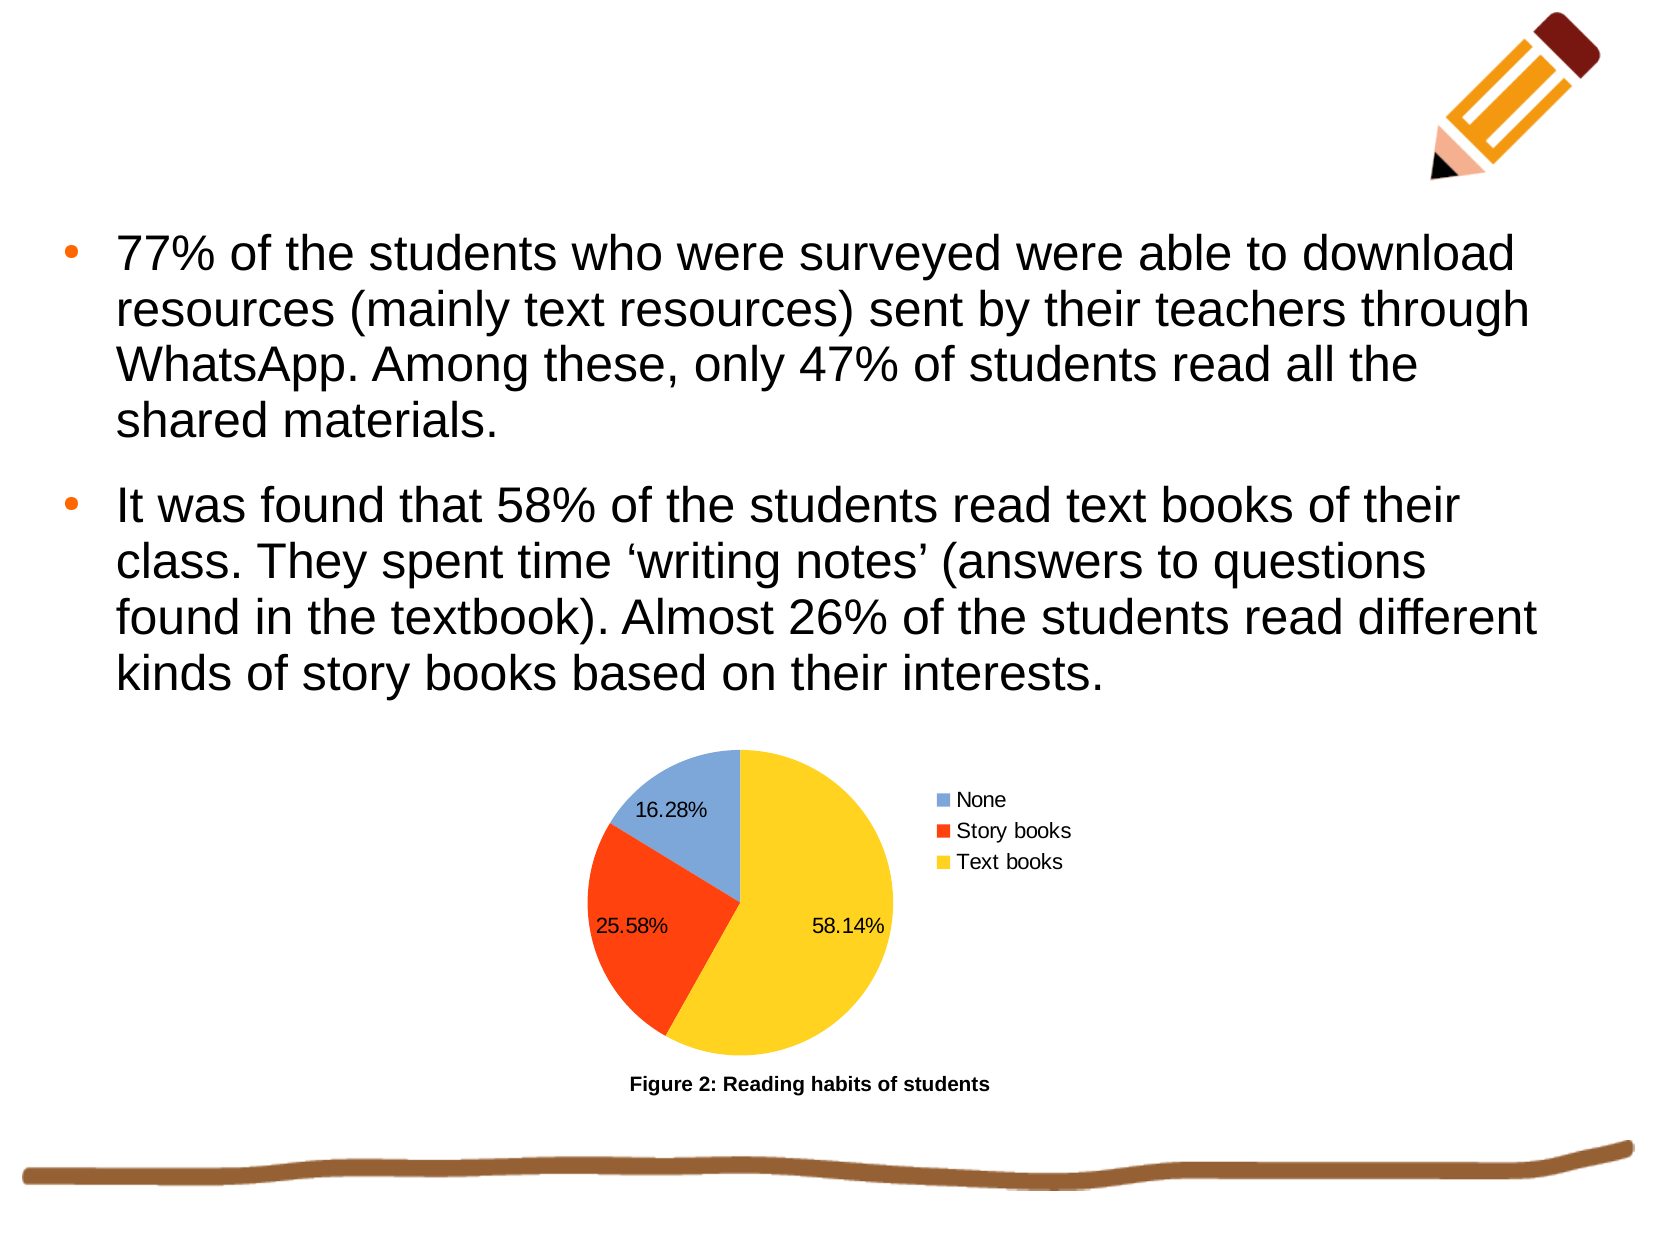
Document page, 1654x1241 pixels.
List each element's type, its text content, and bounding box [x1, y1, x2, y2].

picture [570, 730, 1095, 1066]
text_box Figure 2: Reading habits of students [614, 1065, 1006, 1127]
list 77% of the students who were surveyed were able to download resources (mainly text resources) sent by their teachers through WhatsApp. Among these, only 47% of students read all the shared materials. It was found that 58% of the students read text books of their class. They spent time ‘writing notes’ (answers to questions found in the textbook). Almost 26% of the students read different kinds of story books based on their interests. [45, 225, 1546, 1141]
picture [22, 1140, 1635, 1191]
picture [1430, 12, 1601, 181]
